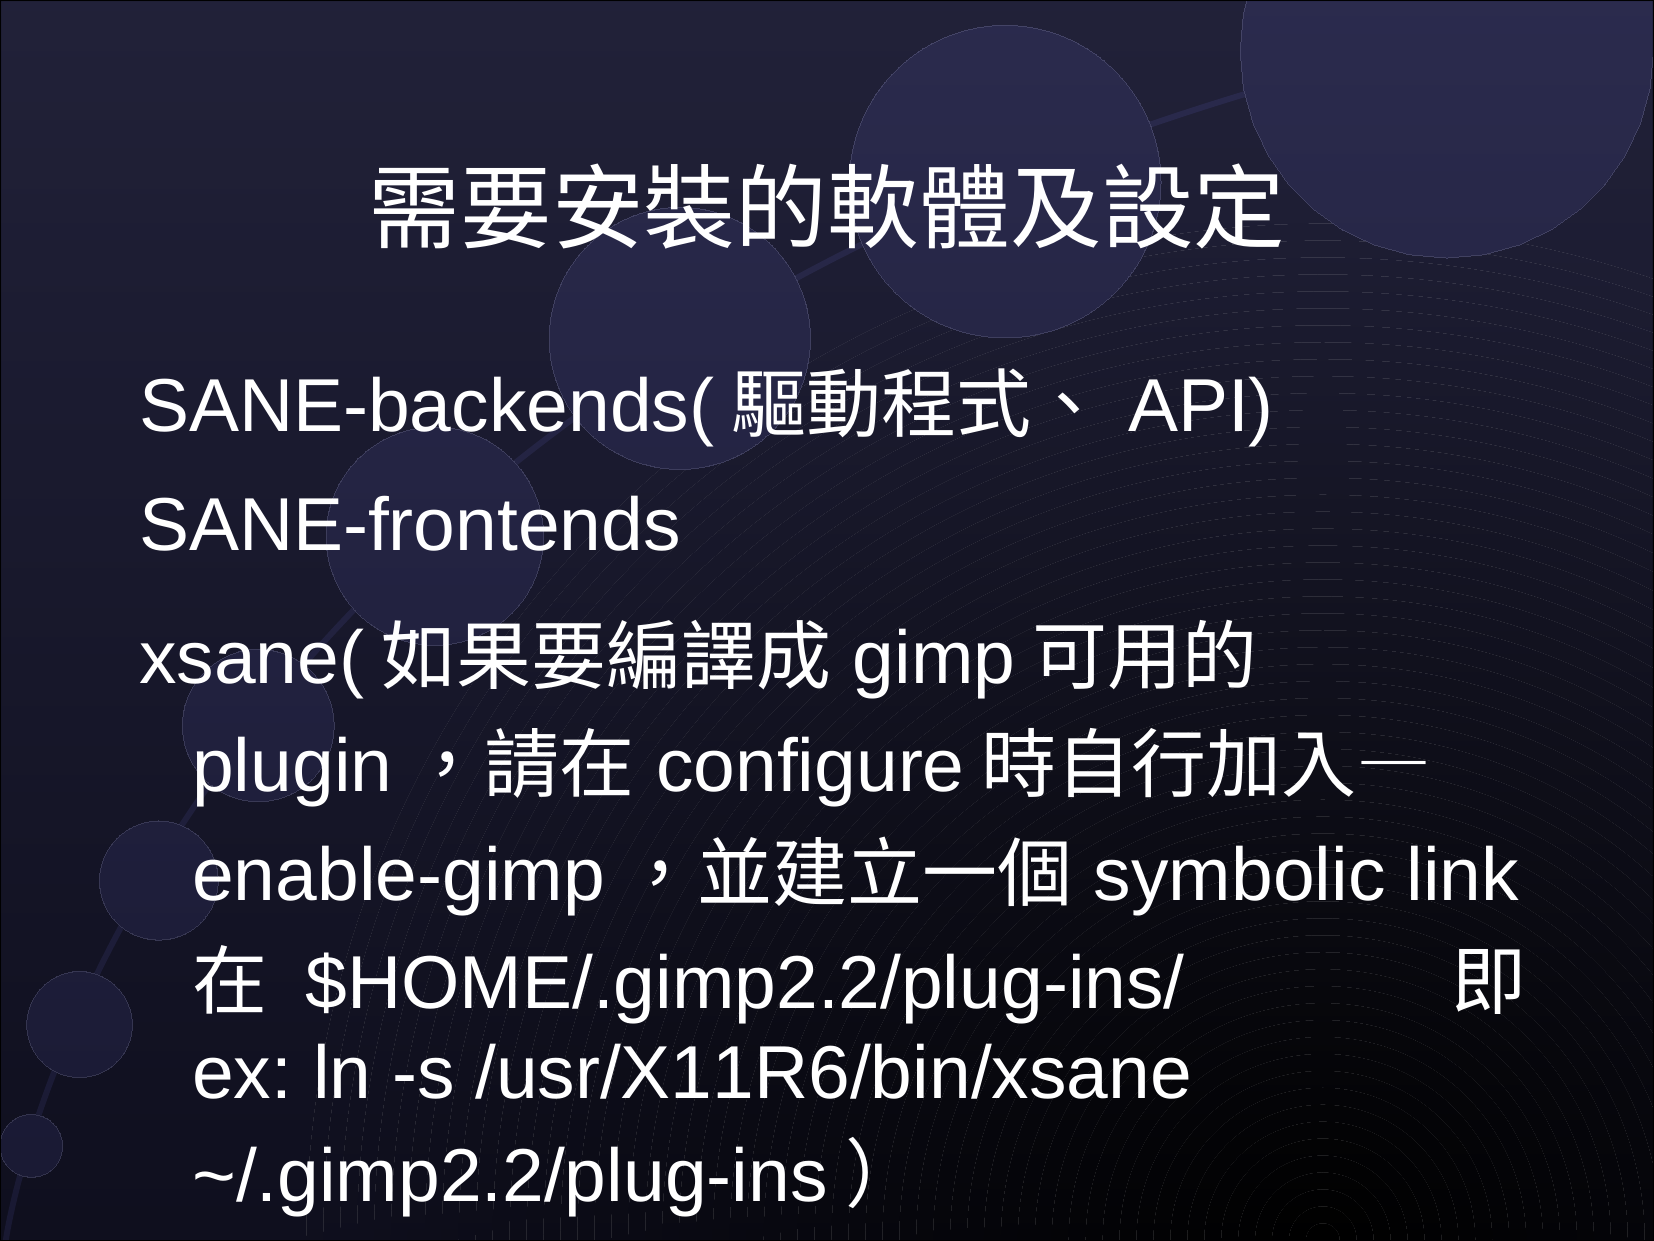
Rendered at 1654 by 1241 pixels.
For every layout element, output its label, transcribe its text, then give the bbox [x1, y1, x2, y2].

title 需要安裝的軟體及設定 [121, 102, 1534, 311]
list SANE-backends(驅動程式、API) SANE-frontends xsane(如果要編譯成gimp可用的plugin，請在configure時自行加入—enable-gimp，並建立一個symbolic link 在 $HOME/.gimp2.2/plug-ins/ 即 ex: ln -s /usr/X11R6/bin/xsane ~/.gimp2.2/plug-ins） [121, 344, 1534, 1127]
